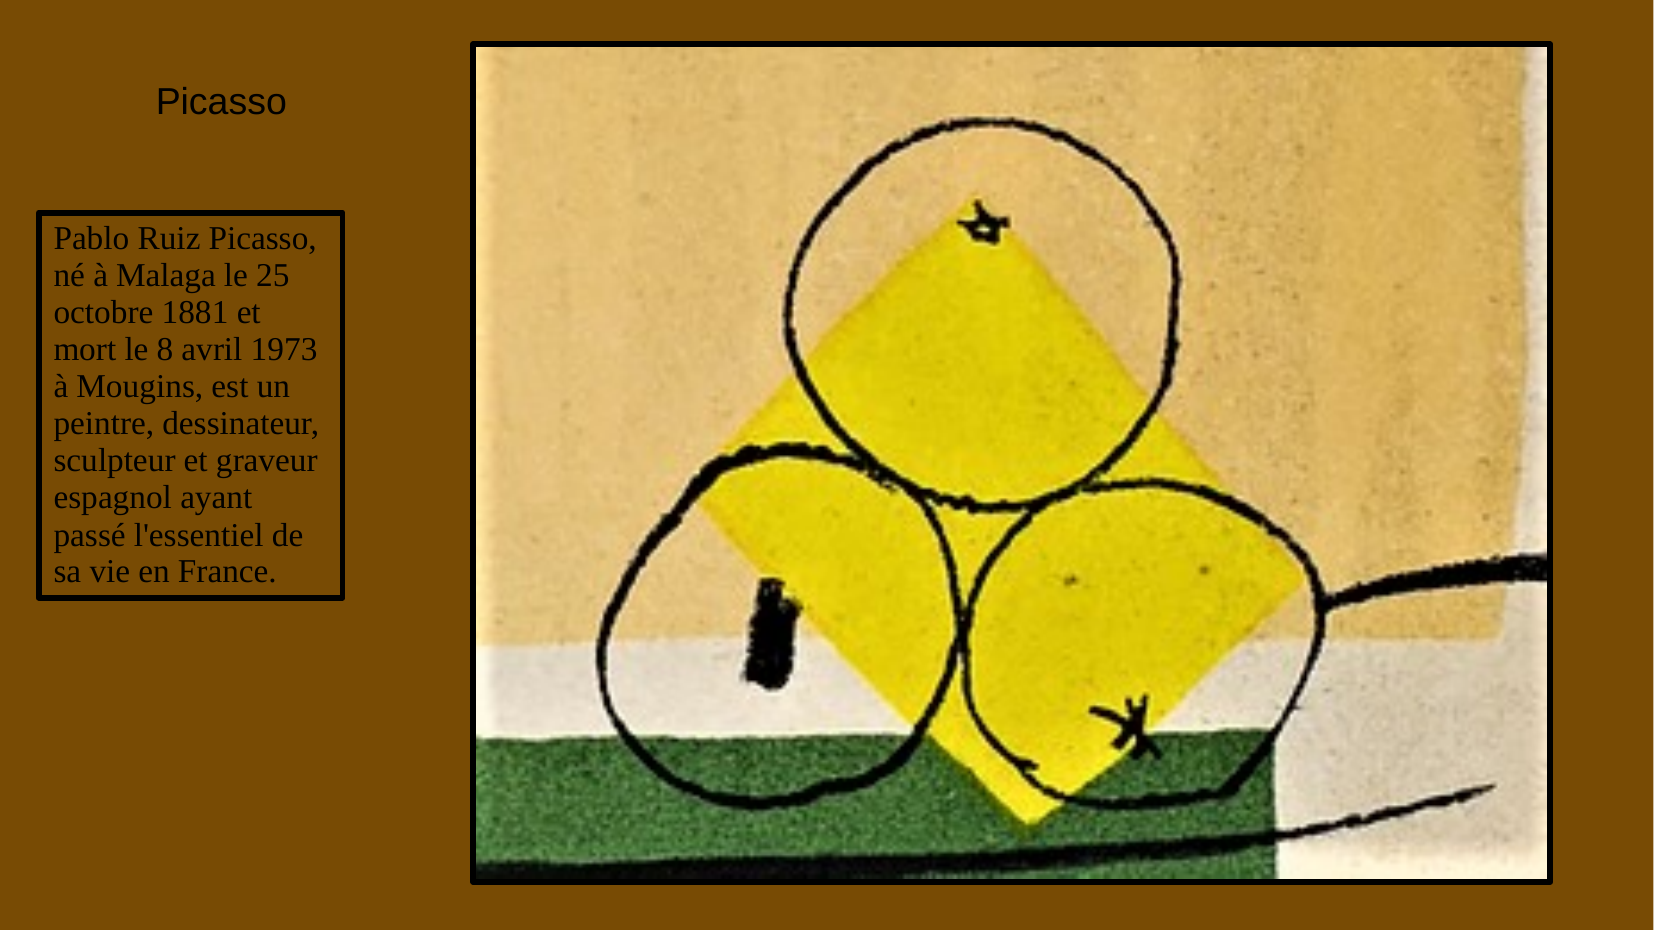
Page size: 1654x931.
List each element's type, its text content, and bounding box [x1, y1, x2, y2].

picture [476, 47, 1548, 880]
text_box Pablo Ruiz Picasso, né à Malaga le 25 octobre 1881 et mort le 8 avril 1973 à Mougins, est un peintre, dessinateur, sculpteur et graveur espagnol ayant passé l'essentiel de sa vie en France. [38, 212, 343, 598]
title Picasso [82, 59, 360, 144]
